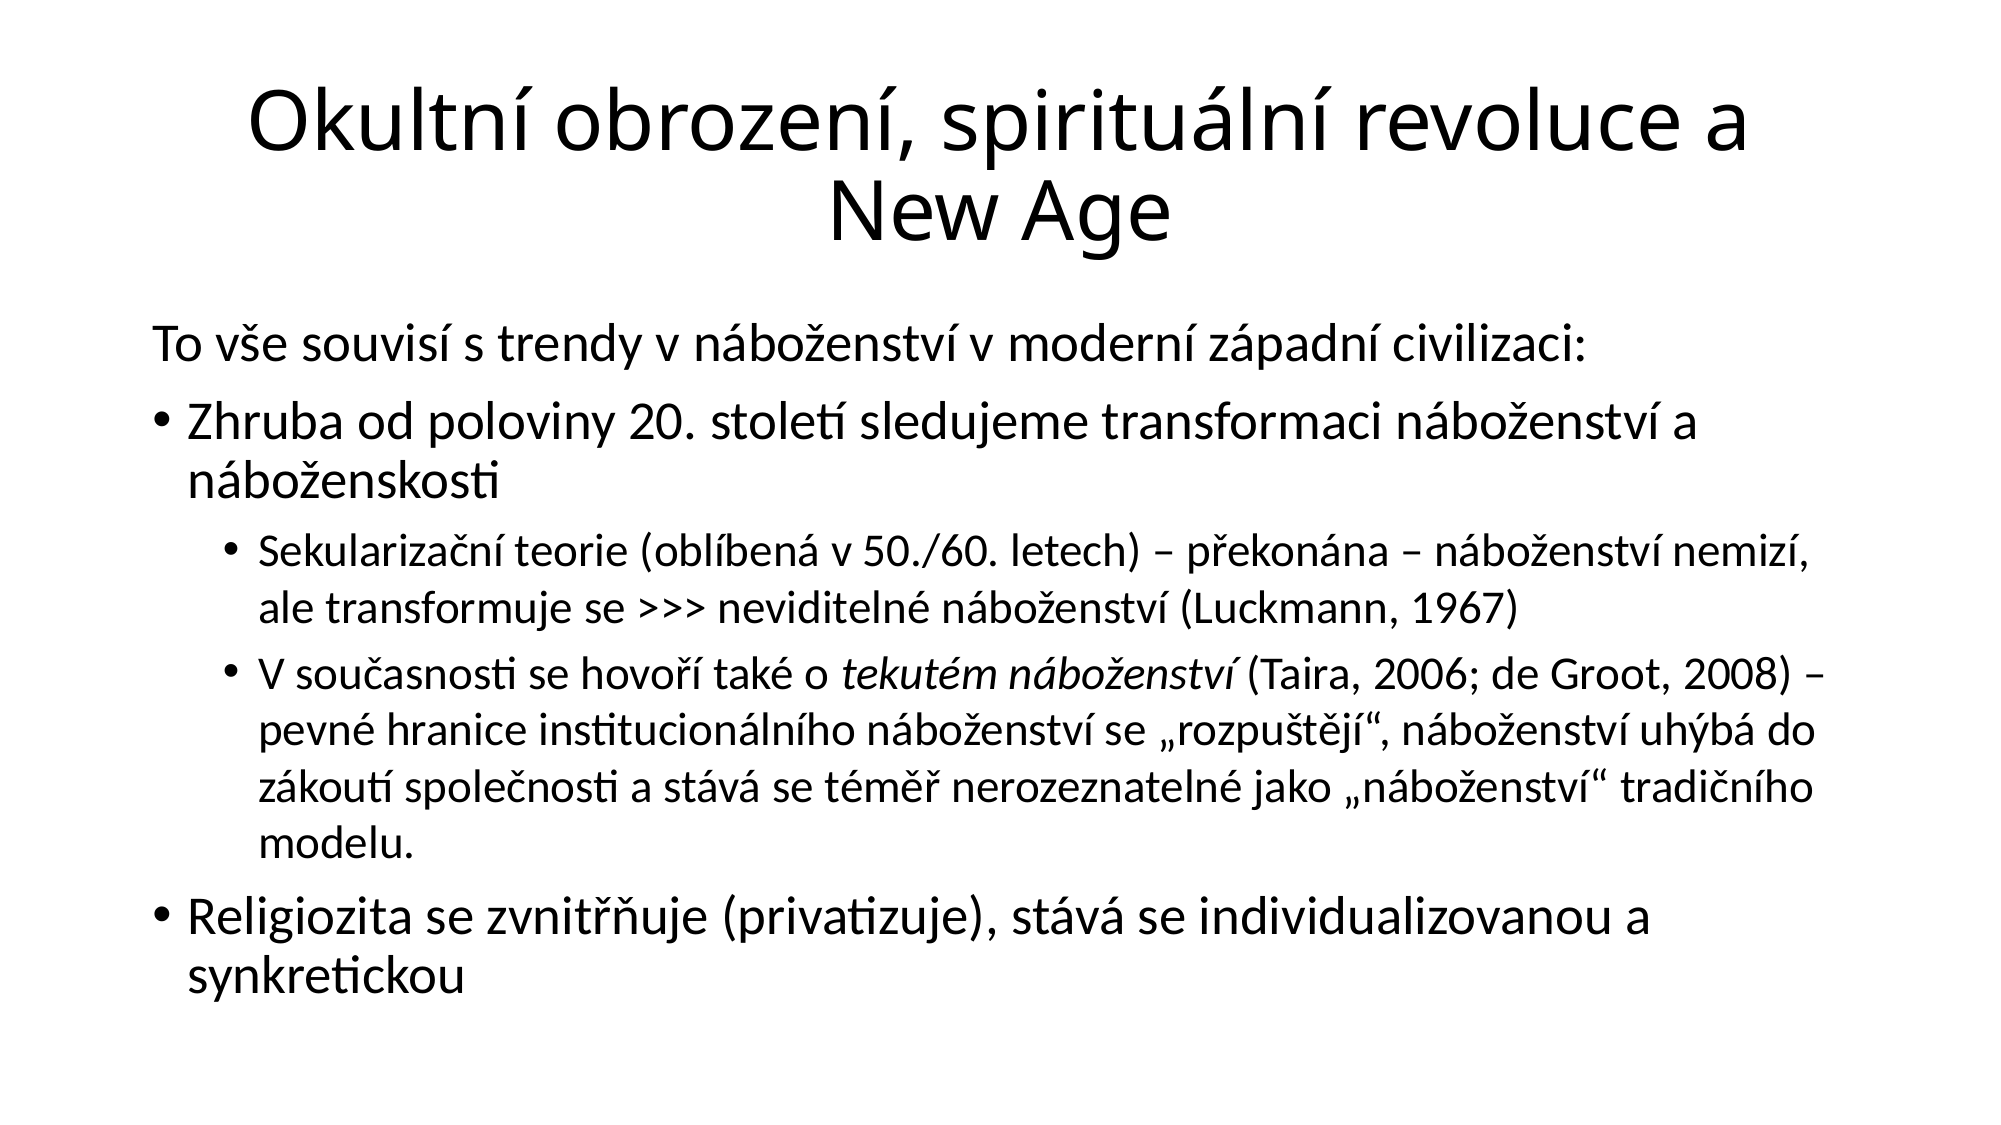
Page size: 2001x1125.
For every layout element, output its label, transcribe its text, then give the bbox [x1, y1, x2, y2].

list To vše souvisí s trendy v náboženství v moderní západní civilizaci: Zhruba od poloviny 20. století sledujeme transformaci náboženství a náboženskosti Sekularizační teorie (oblíbená v 50./60. letech) – překonána – náboženství nemizí, ale transformuje se >>> neviditelné náboženství (Luckmann, 1967) V současnosti se hovoří také o tekutém náboženství (Taira, 2006; de Groot, 2008) – pevné hranice institucionálního náboženství se „rozpuštějí“, náboženství uhýbá do zákoutí společnosti a stává se téměř nerozeznatelné jako „náboženství“ tradičního modelu. Religiozita se zvnitřňuje (privatizuje), stává se individualizovanou a synkretickou [137, 299, 1863, 1014]
title Okultní obrození, spirituální revoluce a New Age [137, 59, 1863, 278]
